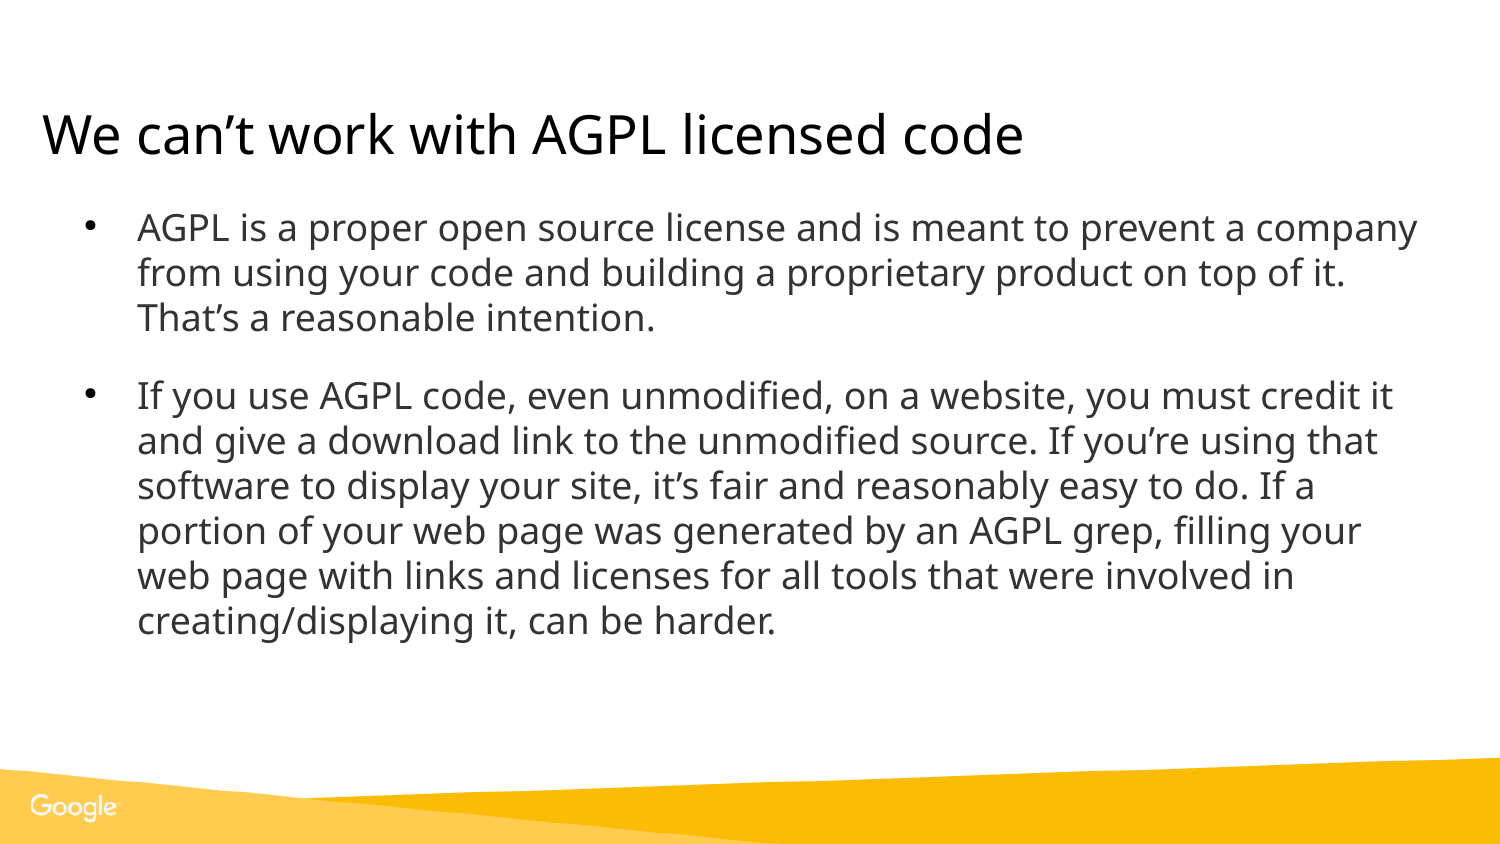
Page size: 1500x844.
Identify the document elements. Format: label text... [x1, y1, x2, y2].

picture [0, 0, 1500, 844]
text_box We can’t work with AGPL licensed code [27, 85, 1478, 210]
list AGPL is a proper open source license and is meant to prevent a company from using your code and building a proprietary product on top of it. That’s a reasonable intention. If you use AGPL code, even unmodified, on a website, you must credit it and give a download link to the unmodified source. If you’re using that software to display your site, it’s fair and reasonably easy to do. If a portion of your web page was generated by an AGPL grep, filling your web page with links and licenses for all tools that were involved in creating/displaying it, can be harder. [51, 210, 1449, 750]
